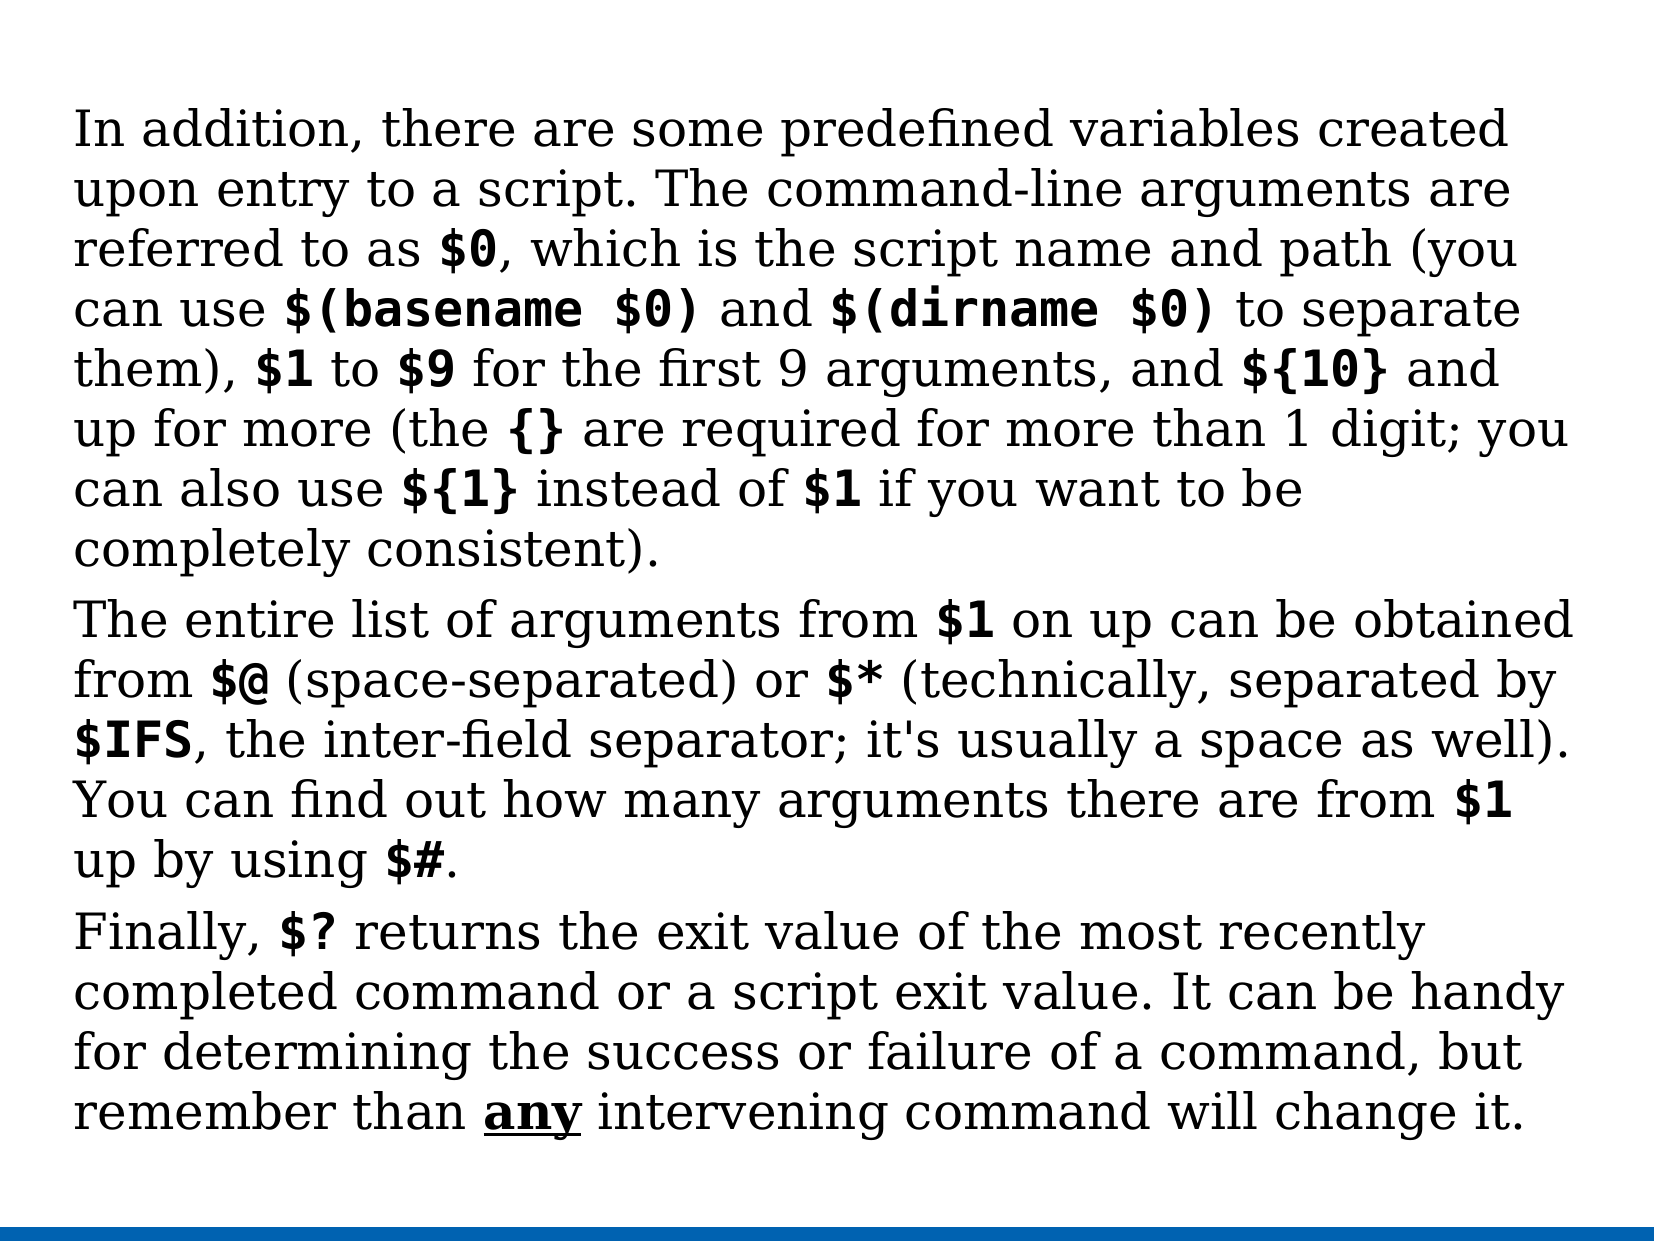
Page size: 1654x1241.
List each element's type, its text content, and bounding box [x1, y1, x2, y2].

text_box In addition, there are some predefined variables created upon entry to a script. The command-line arguments are referred to as $0, which is the script name and path (you can use $(basename $0) and $(dirname $0) to separate them), $1 to $9 for the first 9 arguments, and ${10} and up for more (the {} are required for more than 1 digit; you can also use ${1} instead of $1 if you want to be completely consistent). The entire list of arguments from $1 on up can be obtained from $@ (space-separated) or $* (technically, separated by $IFS, the inter-field separator; it's usually a space as well). You can find out how many arguments there are from $1 up by using $#. Finally, $? returns the exit value of the most recently completed command or a script exit value. It can be handy for determining the success or failure of a command, but remember than any intervening command will change it. [59, 88, 1595, 1148]
